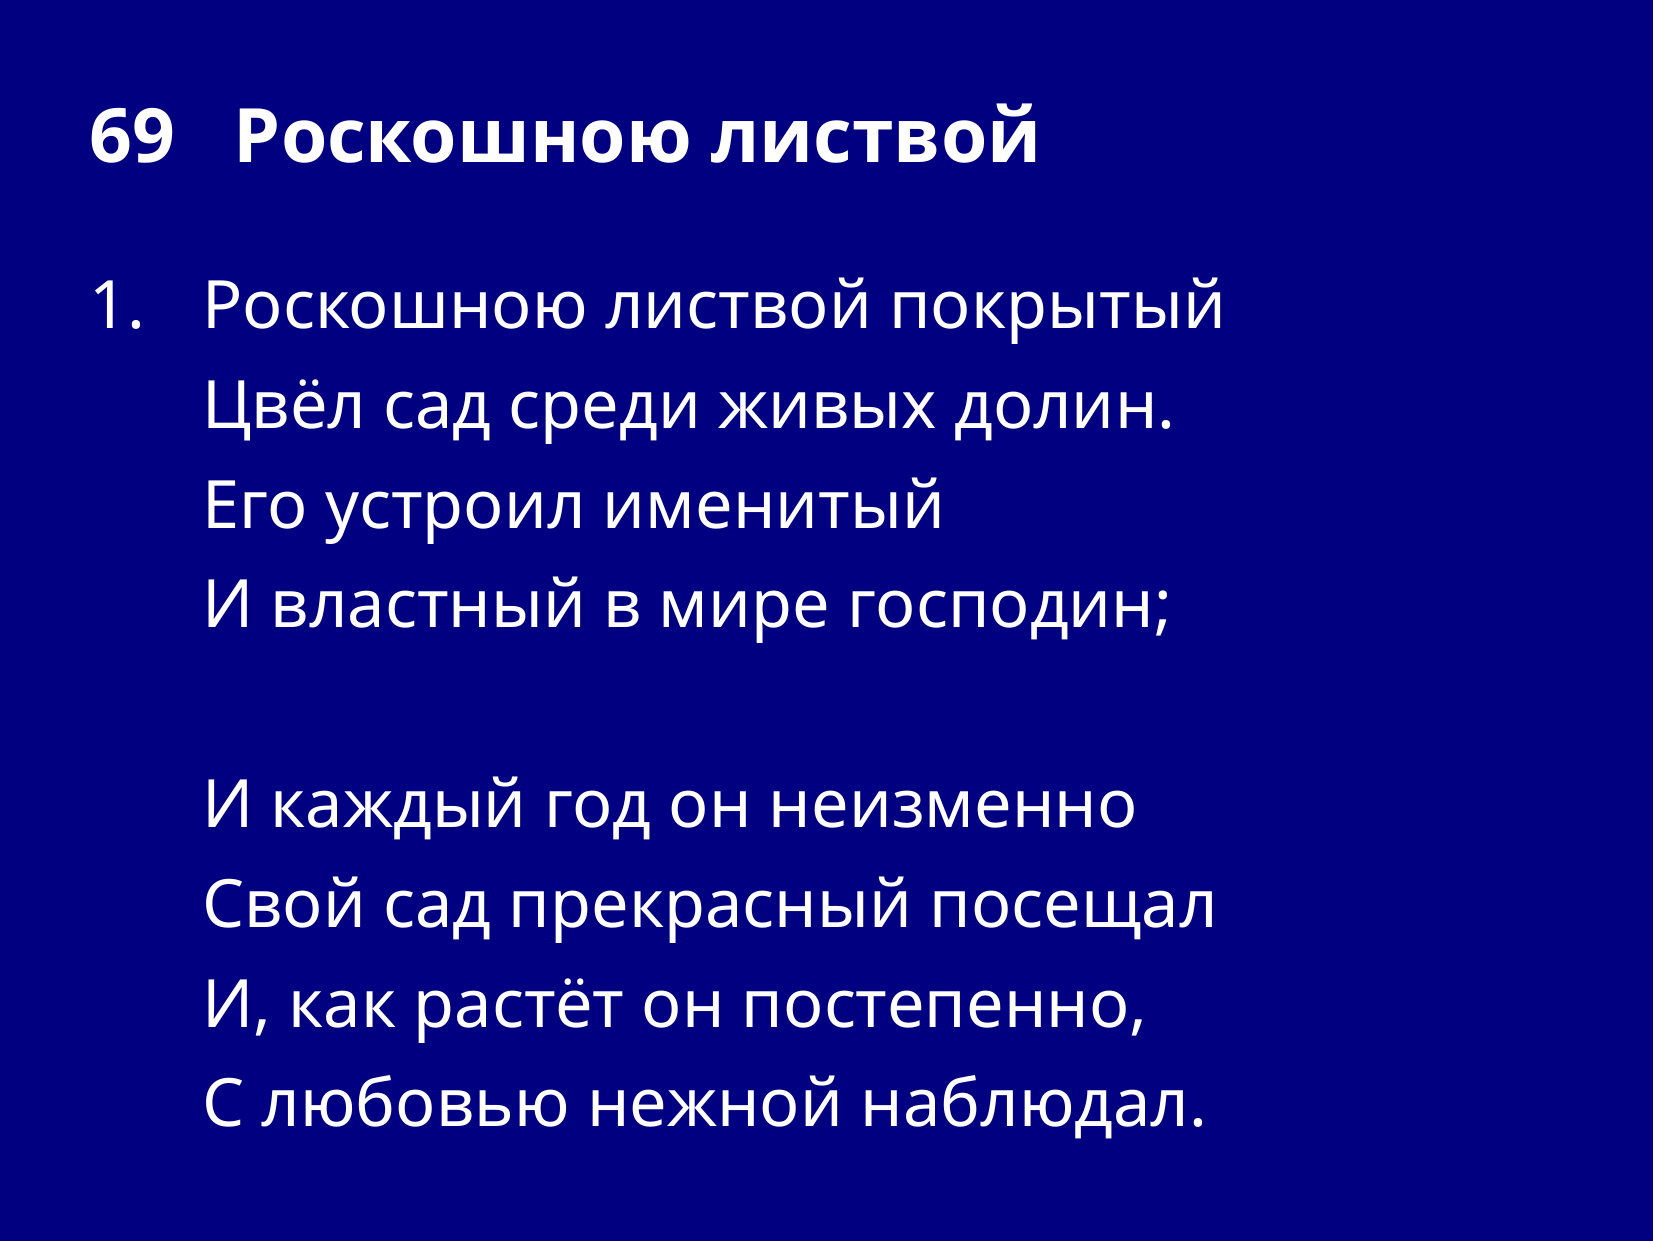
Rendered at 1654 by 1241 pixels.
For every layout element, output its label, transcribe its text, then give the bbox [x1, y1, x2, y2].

text_box 69 Роскошною листвой [75, 75, 1576, 188]
text_box 1. Роскошною листвой покрытый Цвёл сад среди живых долин. Его устроил именитый И властный в мире господин; И каждый год он неизменно Свой сад прекрасный посещал И, как растёт он постепенно, С любовью нежной наблюдал. [75, 188, 1576, 1163]
